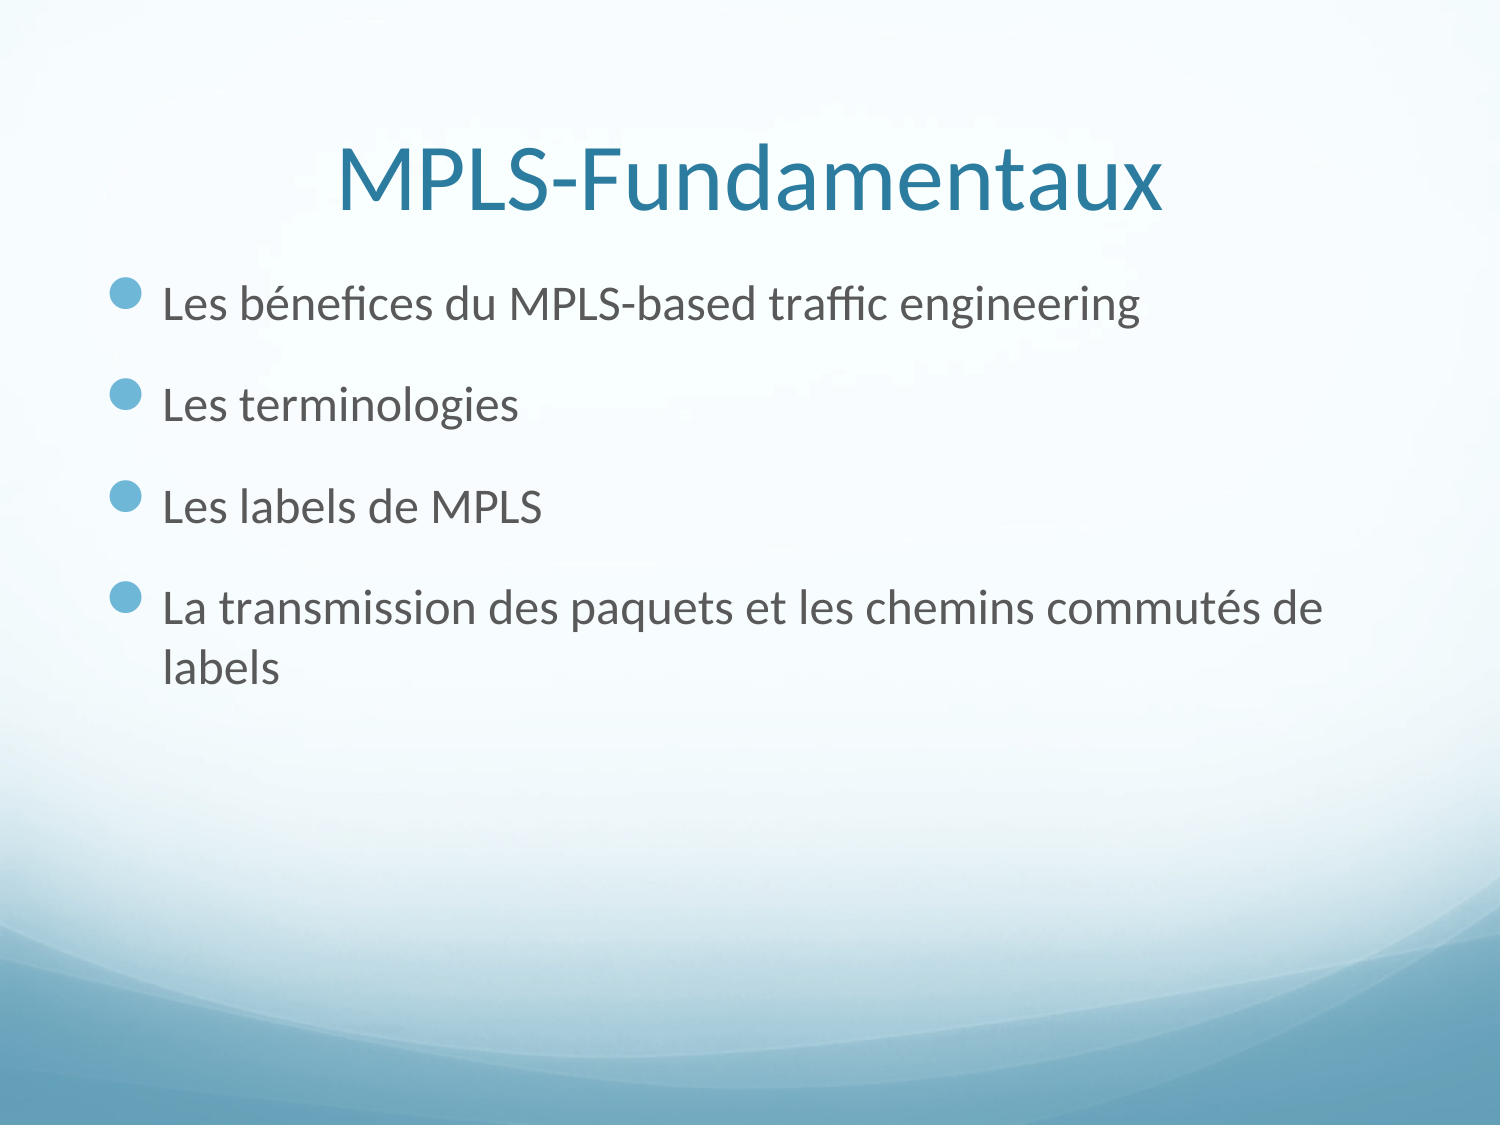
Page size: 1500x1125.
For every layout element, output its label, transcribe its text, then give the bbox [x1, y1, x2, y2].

title MPLS-Fundamentaux [90, 17, 1410, 237]
picture [0, 0, 1500, 1125]
list Les bénefices du MPLS-based traffic engineering Les terminologies Les labels de MPLS La transmission des paquets et les chemins commutés de labels [90, 262, 1410, 975]
